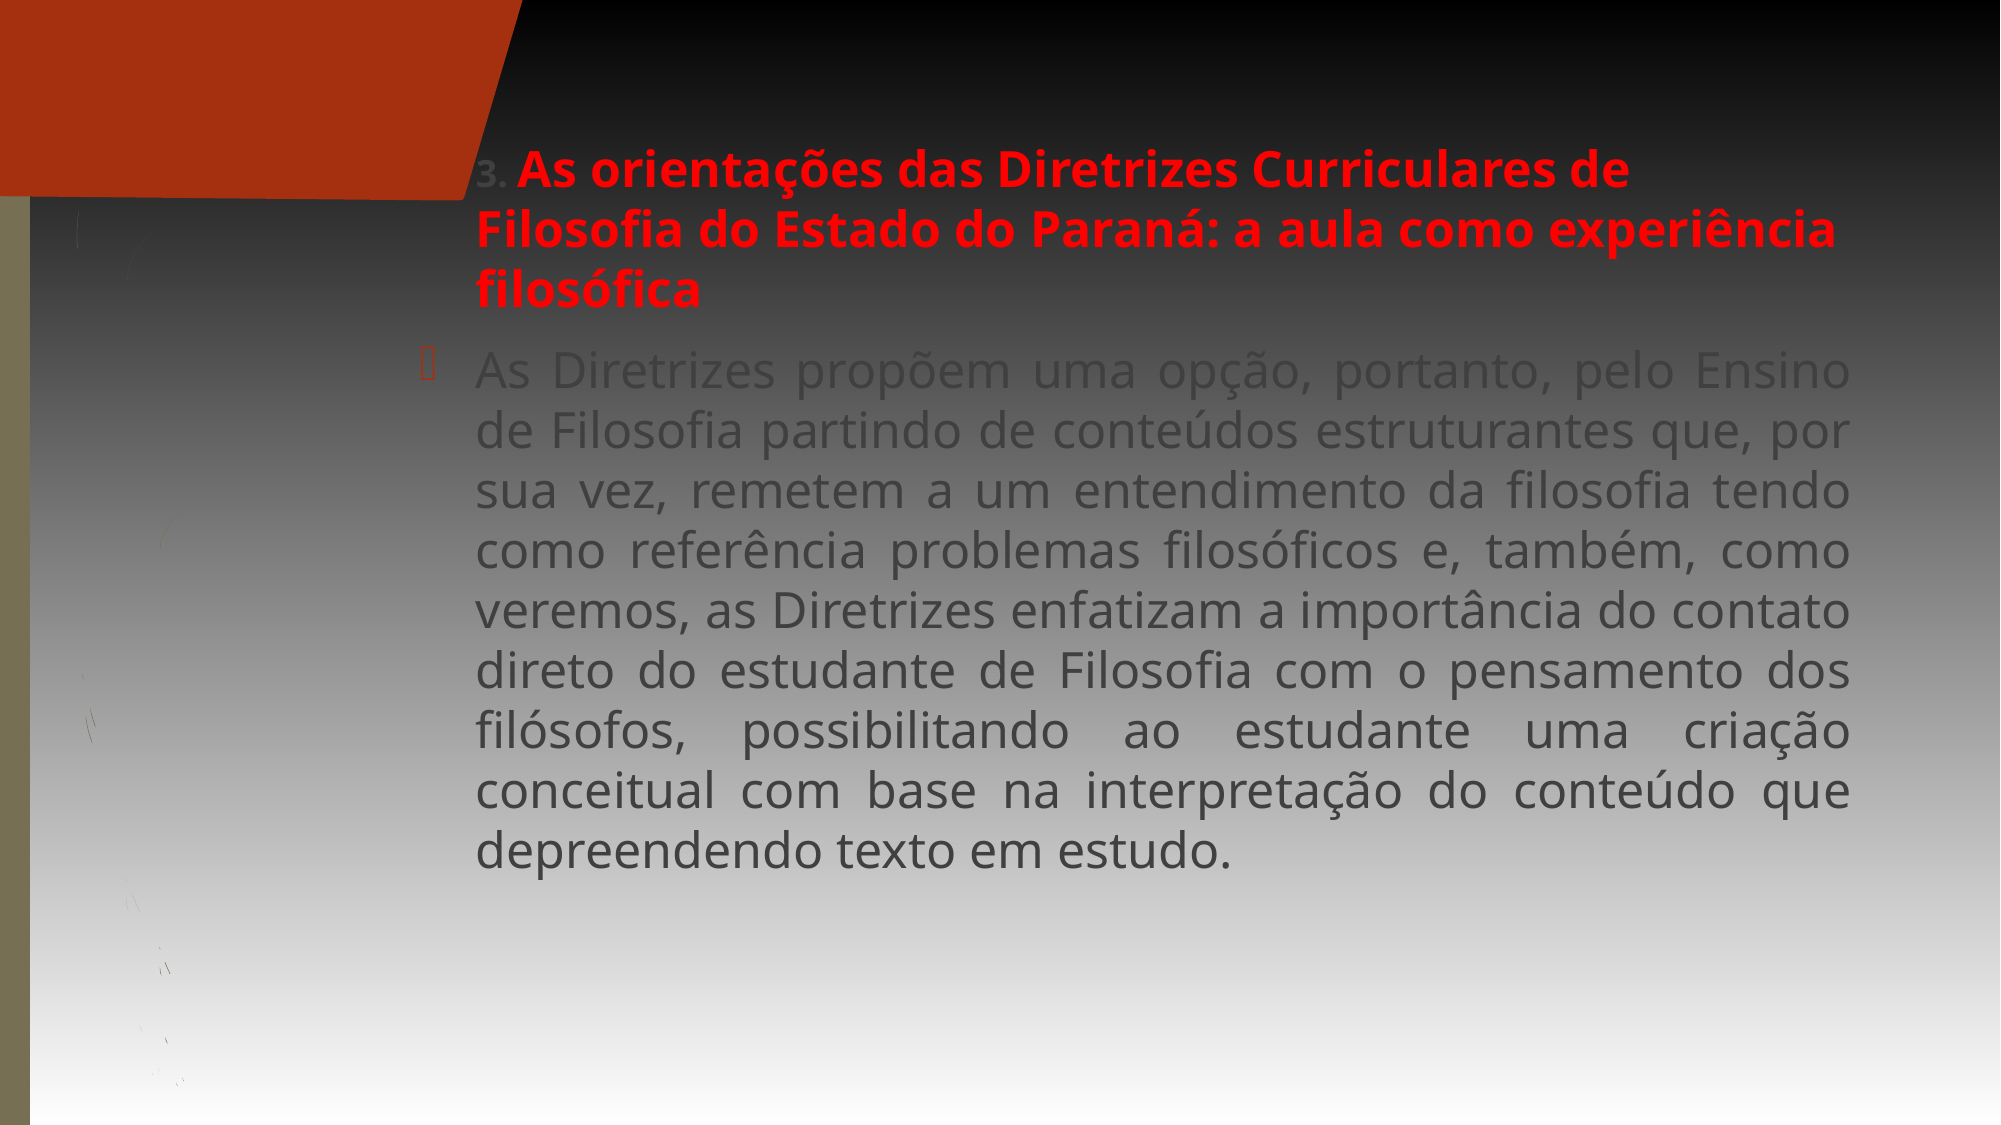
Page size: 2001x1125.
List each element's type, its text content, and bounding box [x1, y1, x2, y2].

list 3. As orientações das Diretrizes Curriculares de Filosofia do Estado do Paraná: a aula como experiência filosófica As Diretrizes propõem uma opção, portanto, pelo Ensino de Filosofia partindo de conteúdos estruturantes que, por sua vez, remetem a um entendimento da filosofia tendo como referência problemas filosóficos e, também, como veremos, as Diretrizes enfatizam a importância do contato direto do estudante de Filosofia com o pensamento dos filósofos, possibilitando ao estudante uma criação conceitual com base na interpretação do conteúdo que depreendendo texto em estudo. [404, 129, 1868, 1125]
